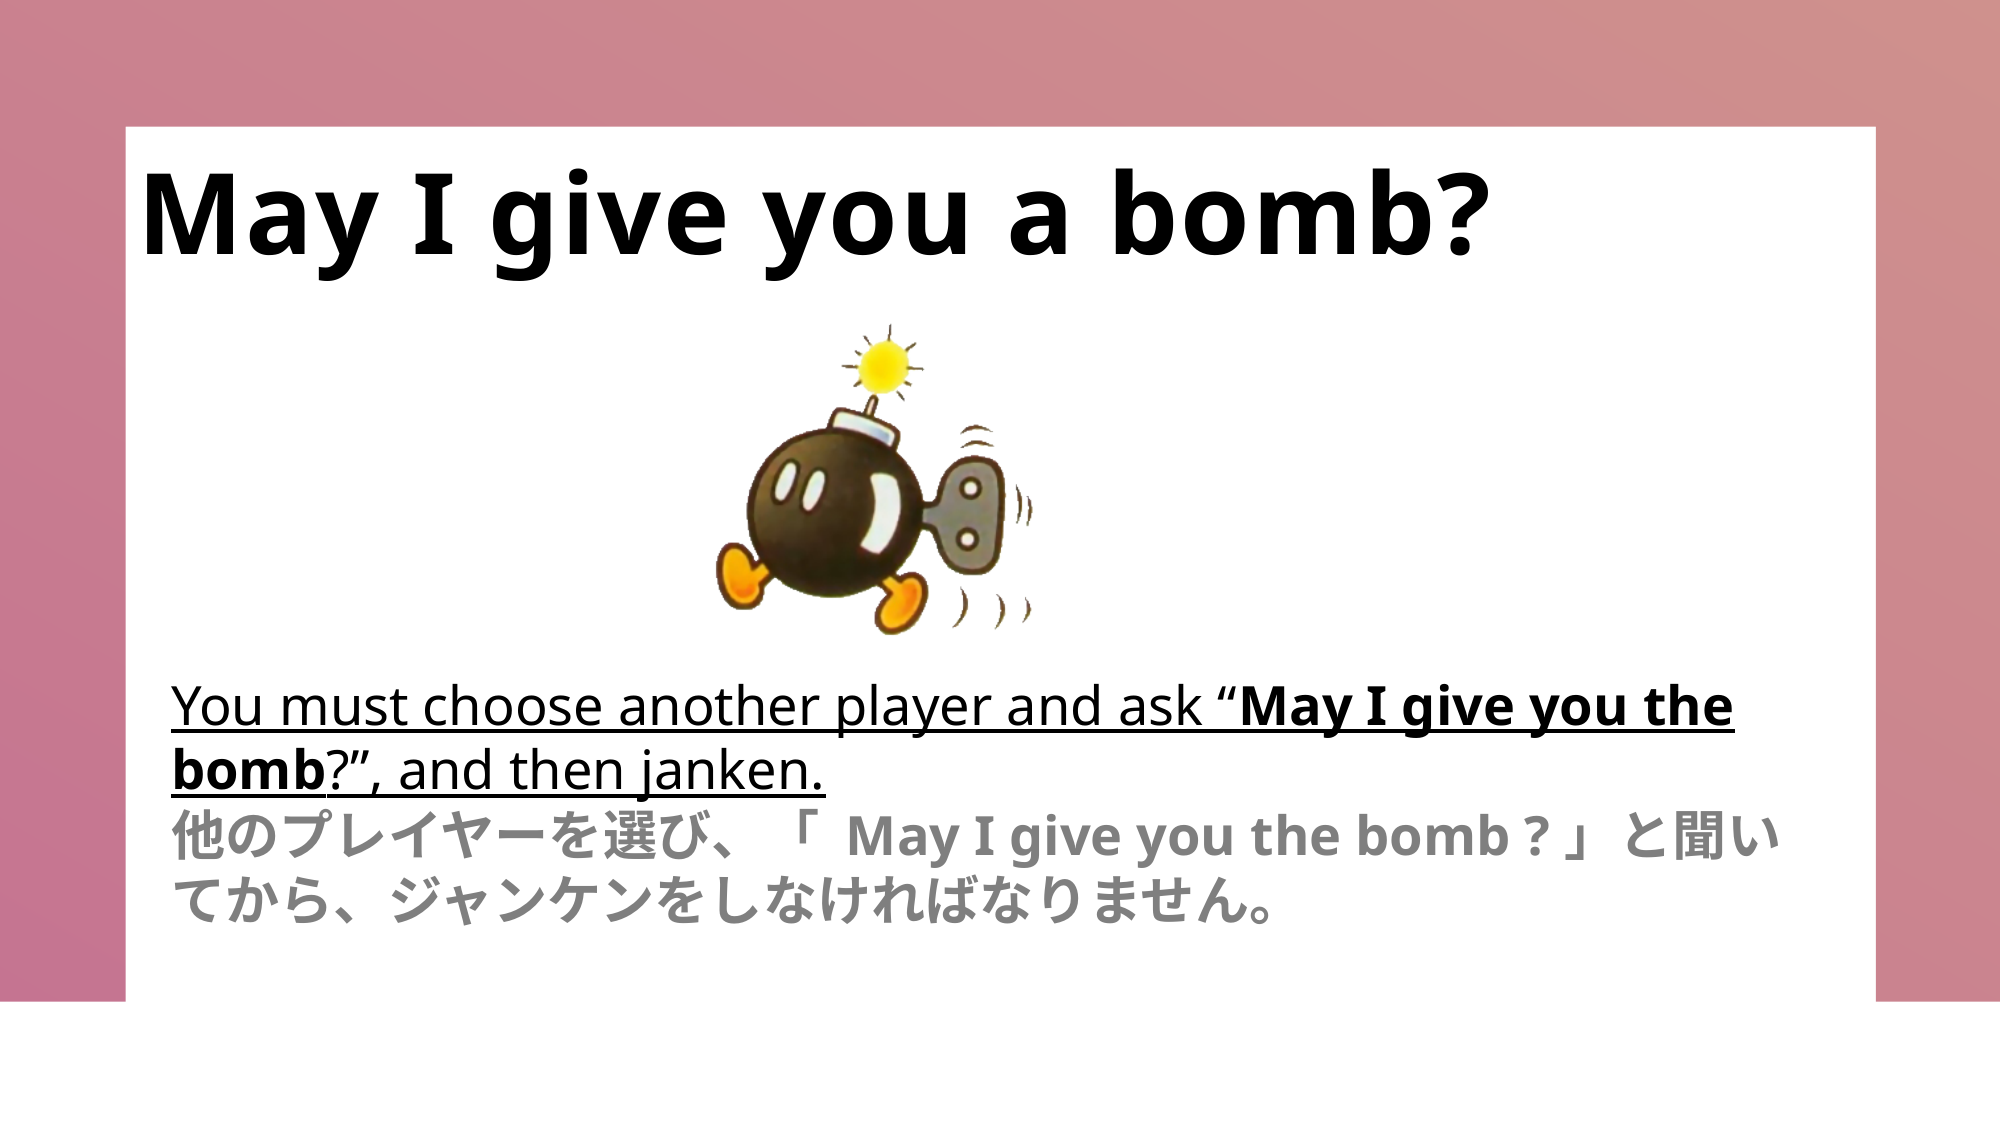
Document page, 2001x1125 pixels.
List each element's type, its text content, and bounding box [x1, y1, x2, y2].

text_box You must choose another player and ask “May I give you the bomb?”, and then janken. 他のプレイヤーを選び、「 May I give you the bomb ?」と聞いてから、ジャンケンをしなければなりません。 [156, 663, 1844, 1007]
picture [712, 321, 1037, 638]
title May I give you a bomb? [119, 124, 1620, 346]
